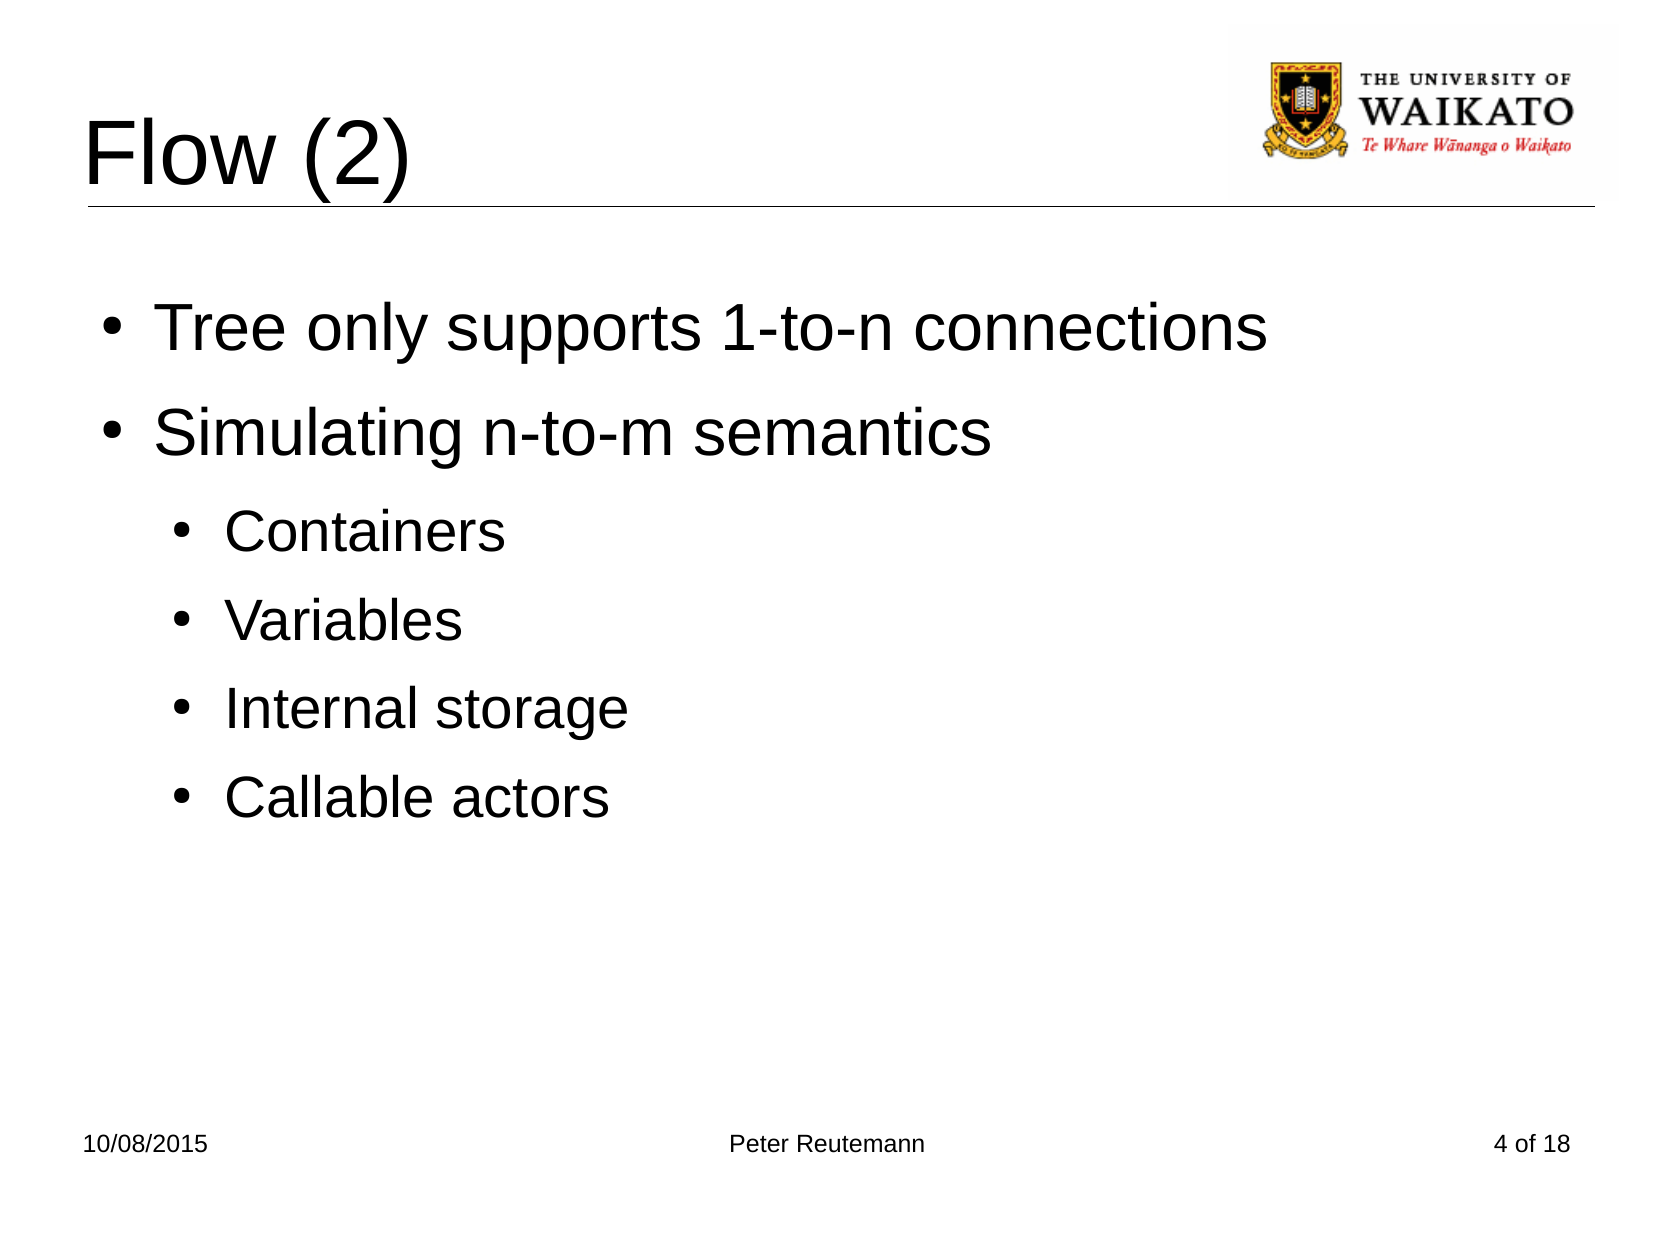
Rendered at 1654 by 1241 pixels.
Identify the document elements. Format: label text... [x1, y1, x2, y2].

list Tree only supports 1-to-n connections Simulating n-to-m semantics Containers Variables Internal storage Callable actors [82, 290, 1571, 1010]
picture [1228, 24, 1619, 201]
title Flow (2) [82, 49, 1571, 257]
